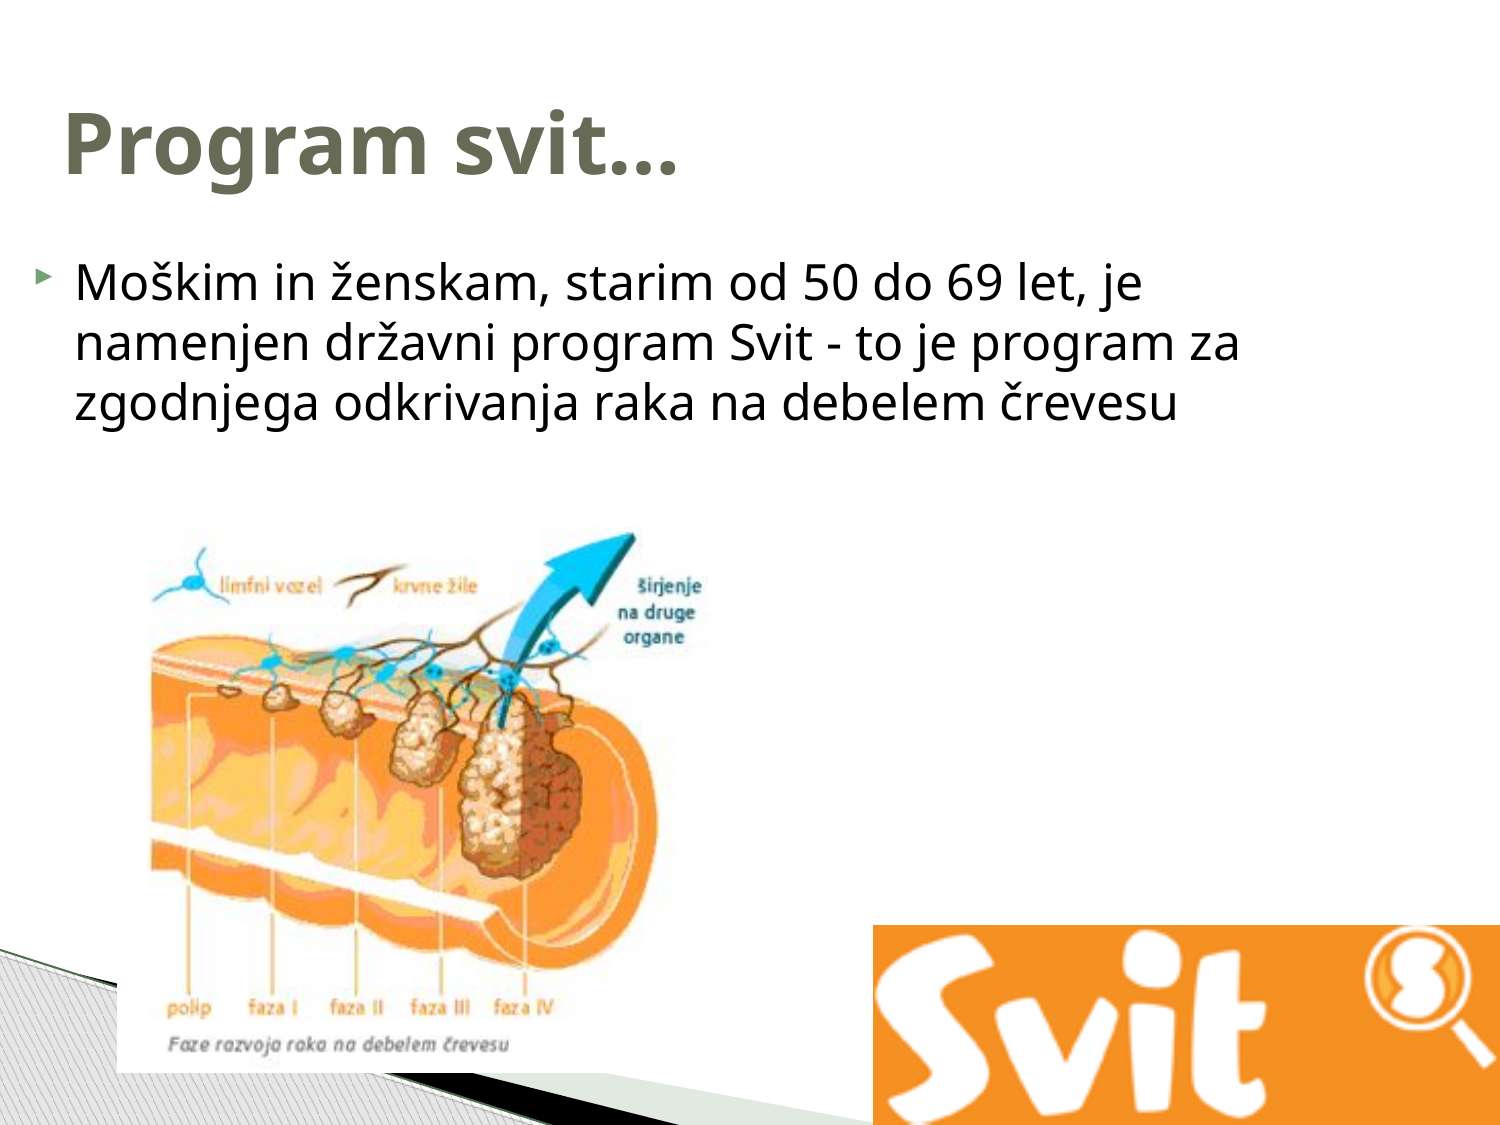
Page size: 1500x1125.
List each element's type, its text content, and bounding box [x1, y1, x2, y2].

list Moškim in ženskam, starim od 50 do 69 let, je namenjen državni program Svit - to je program za zgodnjega odkrivanja raka na debelem črevesu [0, 242, 1350, 986]
title Program svit… [46, 46, 1397, 235]
picture [117, 527, 739, 1073]
picture [873, 925, 1500, 1125]
